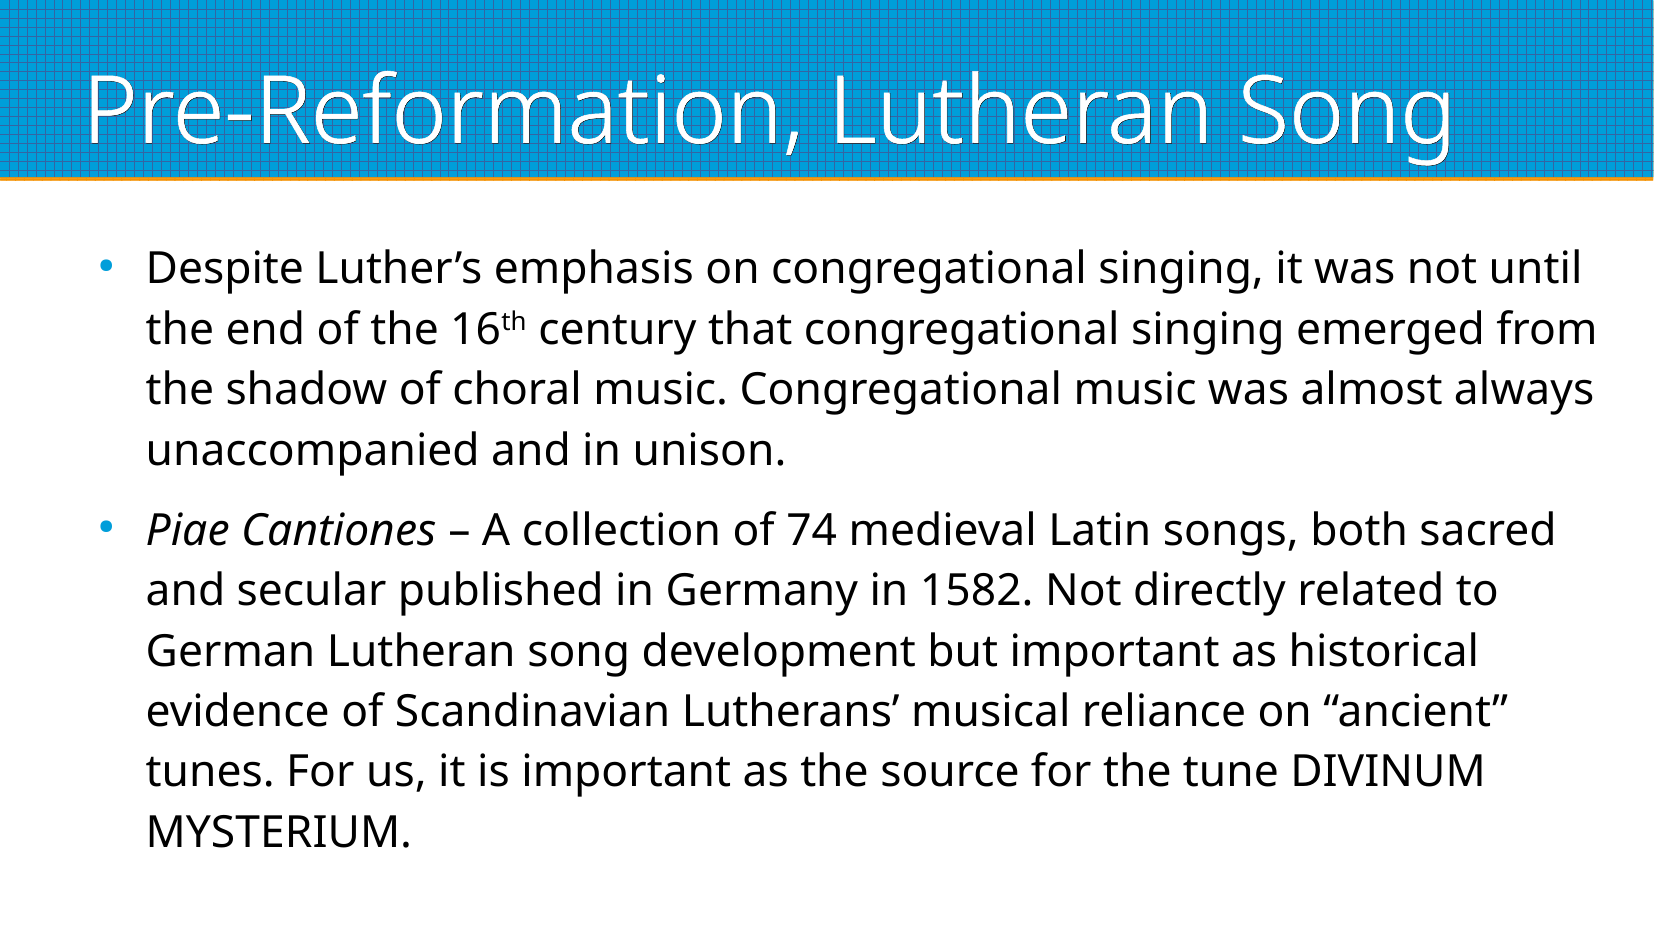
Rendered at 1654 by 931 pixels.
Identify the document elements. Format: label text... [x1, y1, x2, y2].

title Pre-Reformation, Lutheran Song [82, 14, 1571, 171]
list Despite Luther’s emphasis on congregational singing, it was not until the end of the 16th century that congregational singing emerged from the shadow of choral music. Congregational music was almost always unaccompanied and in unison. Piae Cantiones – A collection of 74 medieval Latin songs, both sacred and secular published in Germany in 1582. Not directly related to German Lutheran song development but important as historical evidence of Scandinavian Lutherans’ musical reliance on “ancient” tunes. For us, it is important as the source for the tune DIVINUM MYSTERIUM. [82, 236, 1613, 863]
